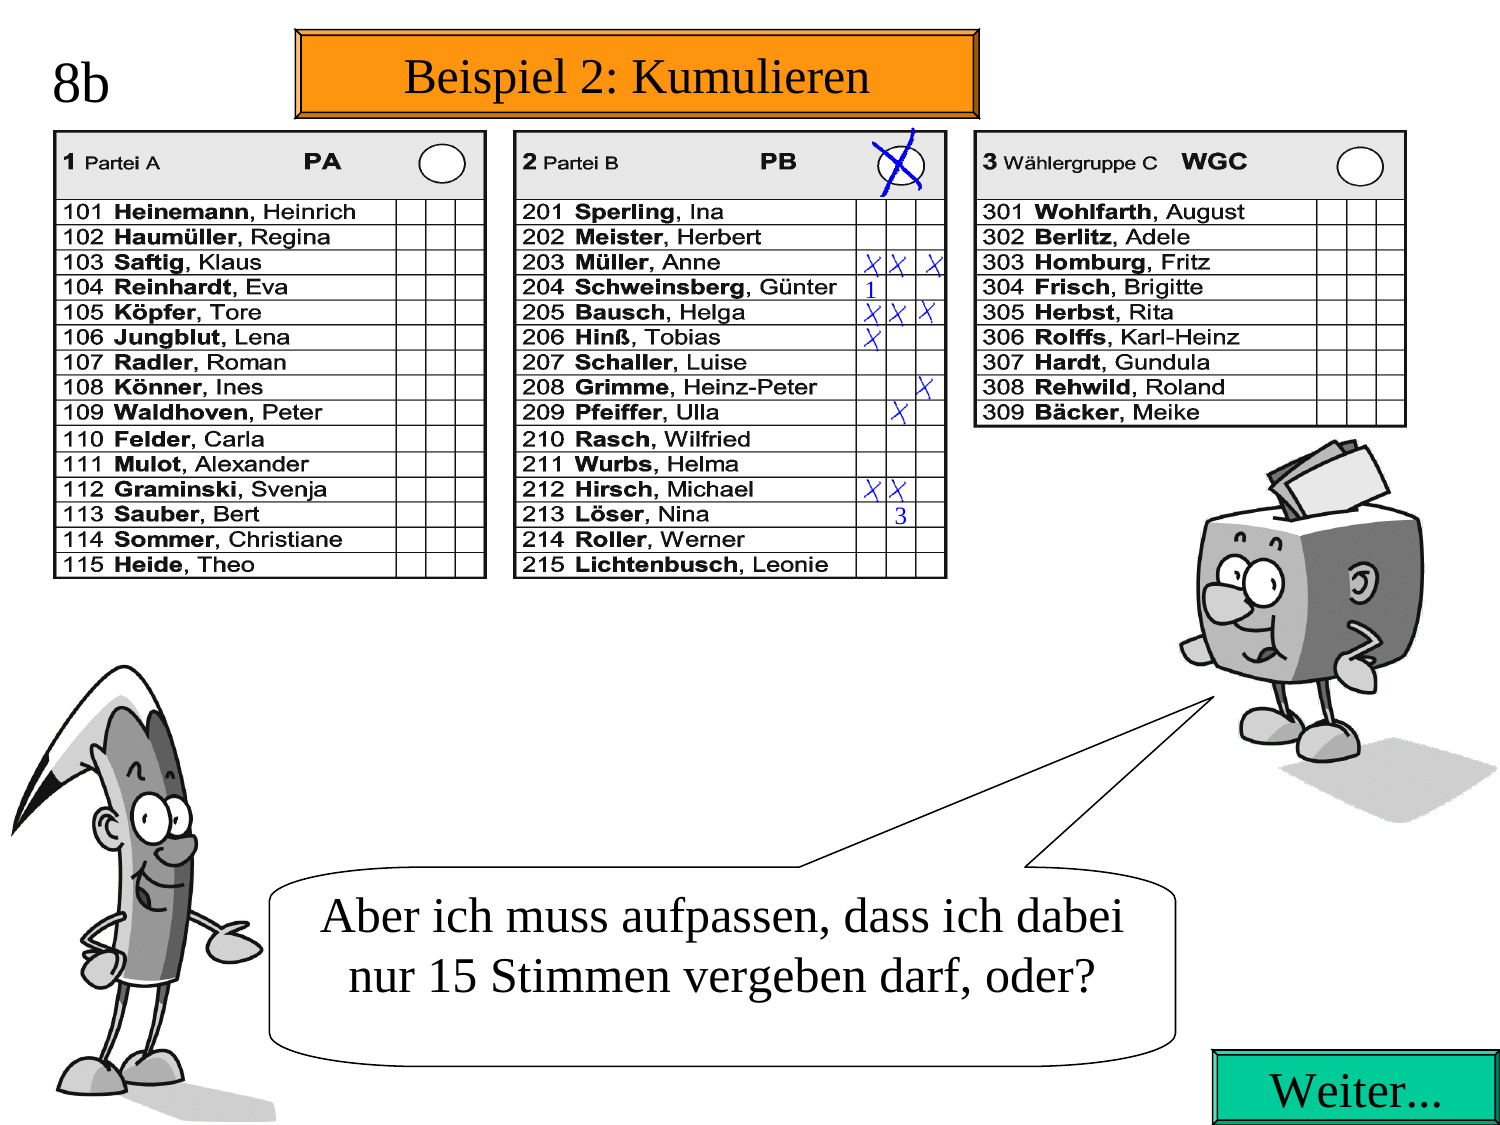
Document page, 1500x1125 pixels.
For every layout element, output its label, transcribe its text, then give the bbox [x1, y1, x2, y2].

text_box 8b [37, 36, 141, 138]
text_box Weiter... [1218, 1055, 1495, 1120]
picture [5, 653, 276, 1122]
picture [53, 125, 1497, 823]
text_box Aber ich muss aufpassen, dass ich dabei nur 15 Stimmen vergeben darf, oder? [269, 696, 1214, 1067]
text_box 1 [849, 265, 900, 328]
text_box 3 [879, 491, 928, 549]
text_box Beispiel 2: Kumulieren [302, 36, 973, 112]
